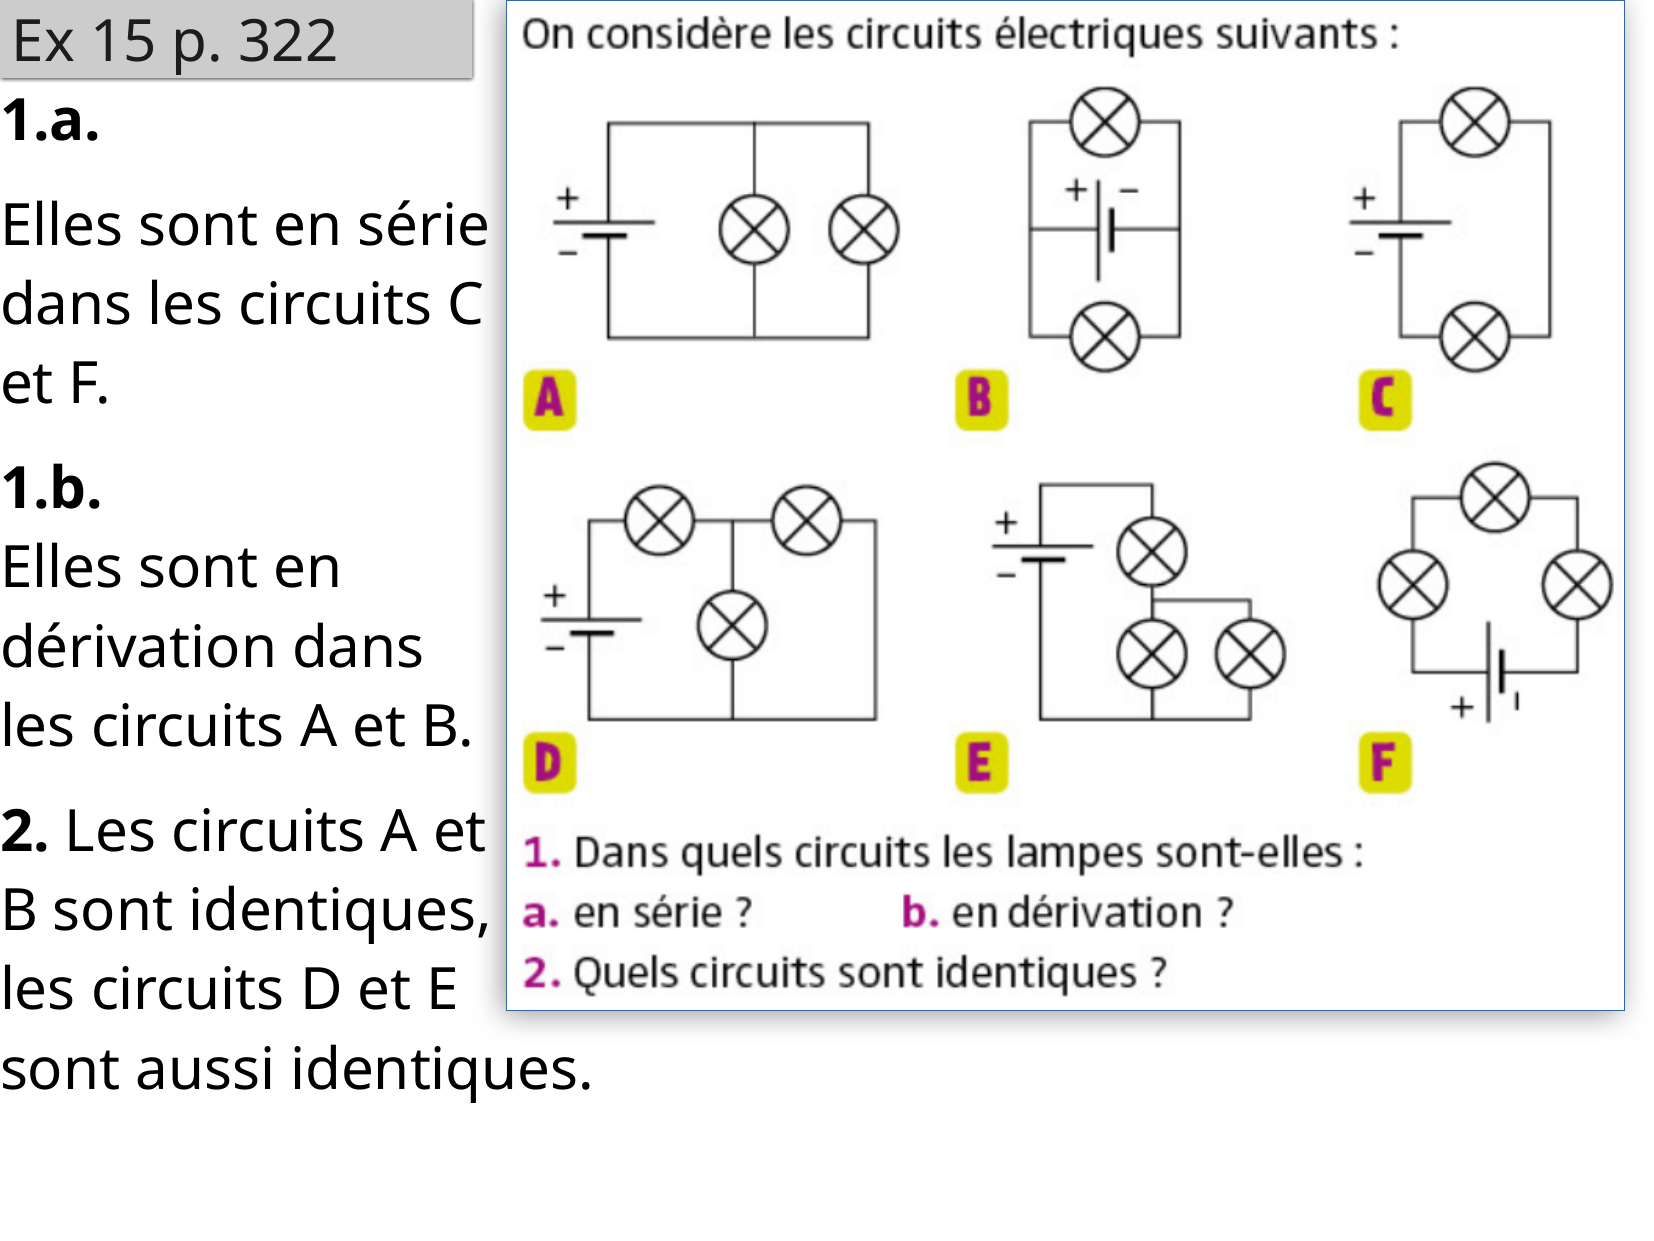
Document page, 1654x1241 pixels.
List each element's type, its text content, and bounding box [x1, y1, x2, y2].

title Ex 15 p. 322 [0, 0, 473, 78]
list 1.a. Elles sont en série dans les circuits C et F. 1.b. Elles sont en dérivation dans les circuits A et B. 2. Les circuits A et B sont identiques, les circuits D et E sont aussi identiques. [0, 78, 1654, 1241]
picture [506, 0, 1625, 1011]
